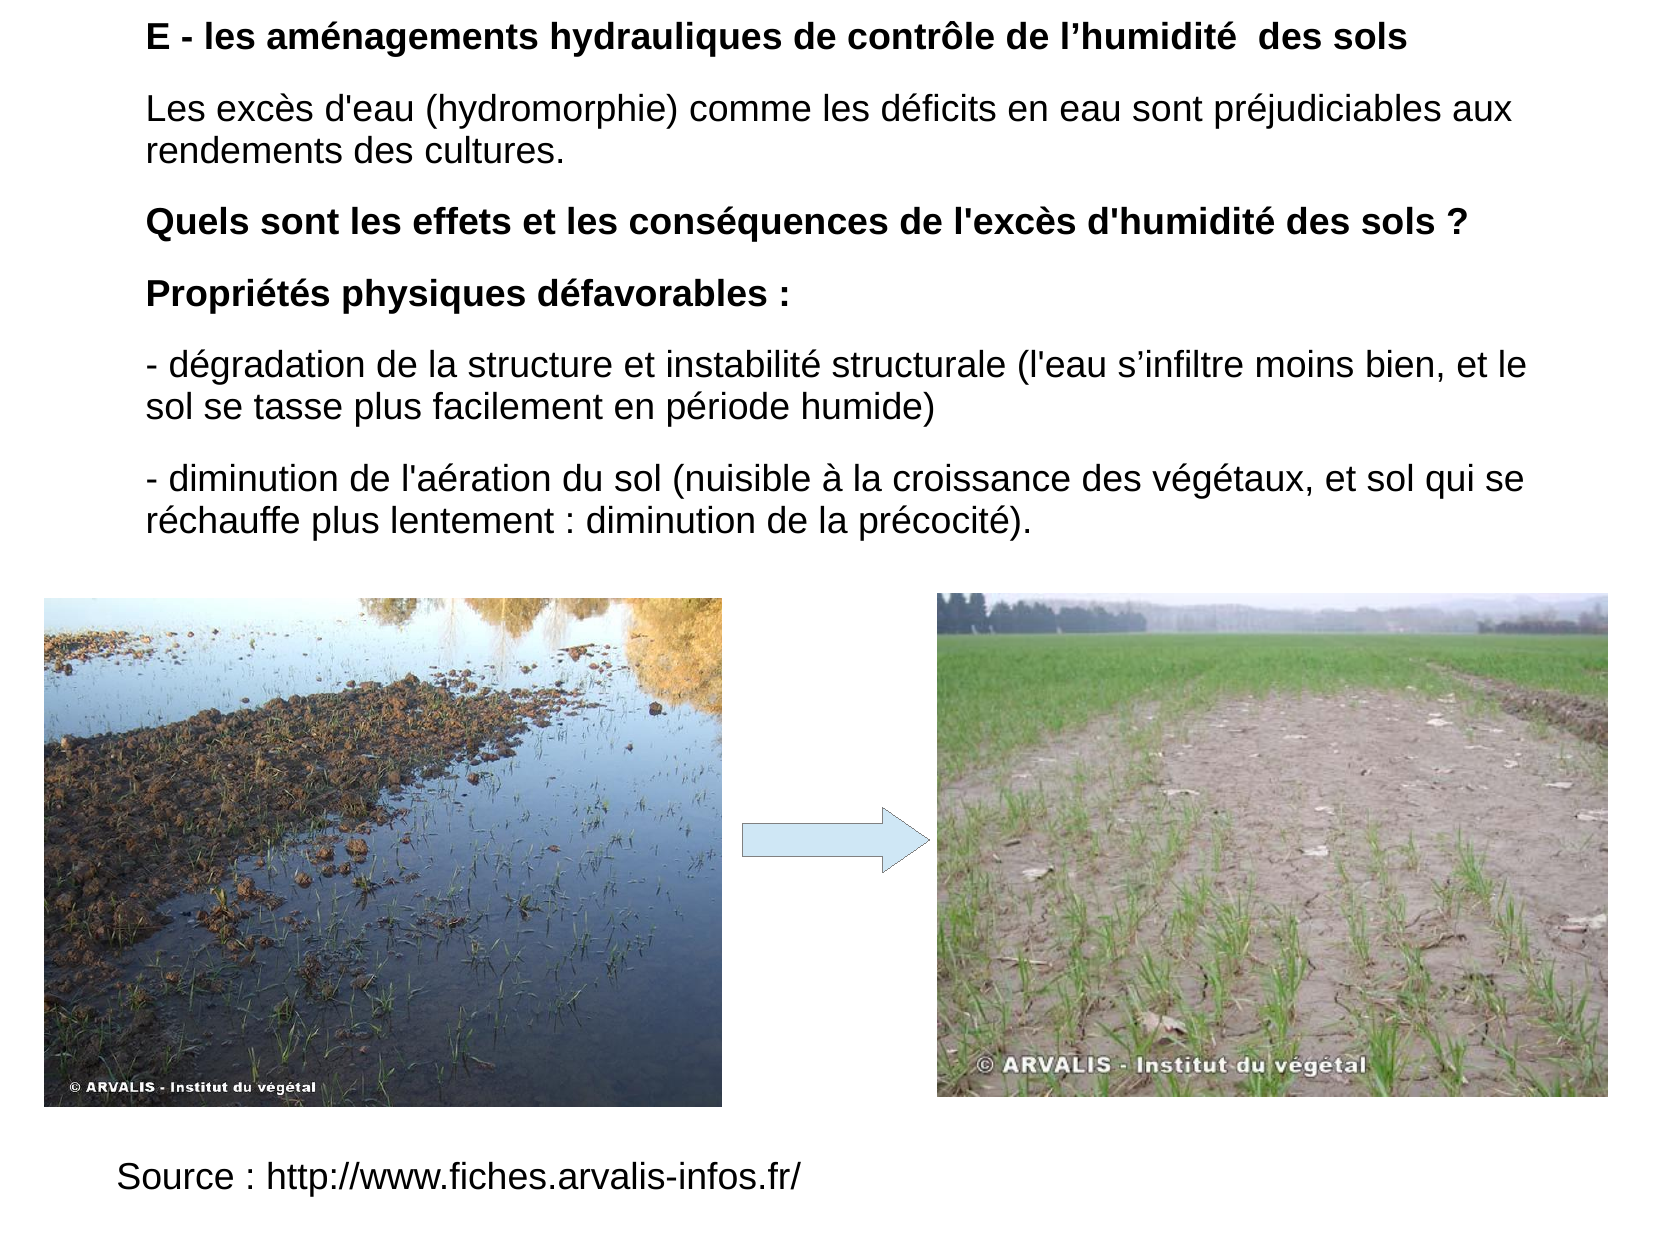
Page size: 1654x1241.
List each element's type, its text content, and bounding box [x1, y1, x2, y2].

text_box [742, 807, 930, 873]
list E - les aménagements hydrauliques de contrôle de l’humidité des sols Les excès d'eau (hydromorphie) comme les déficits en eau sont préjudiciables aux rendements des cultures. Quels sont les effets et les conséquences de l'excès d'humidité des sols ? Propriétés physiques défavorables : - dégradation de la structure et instabilité structurale (l'eau s’infiltre moins bien, et le sol se tasse plus facilement en période humide) - diminution de l'aération du sol (nuisible à la croissance des végétaux, et sol qui se réchauffe plus lentement : diminution de la précocité). [74, 15, 1530, 1204]
picture [44, 598, 722, 1107]
picture [937, 593, 1608, 1097]
text_box Source : http://www.fiches.arvalis-infos.fr/ [101, 1148, 836, 1206]
